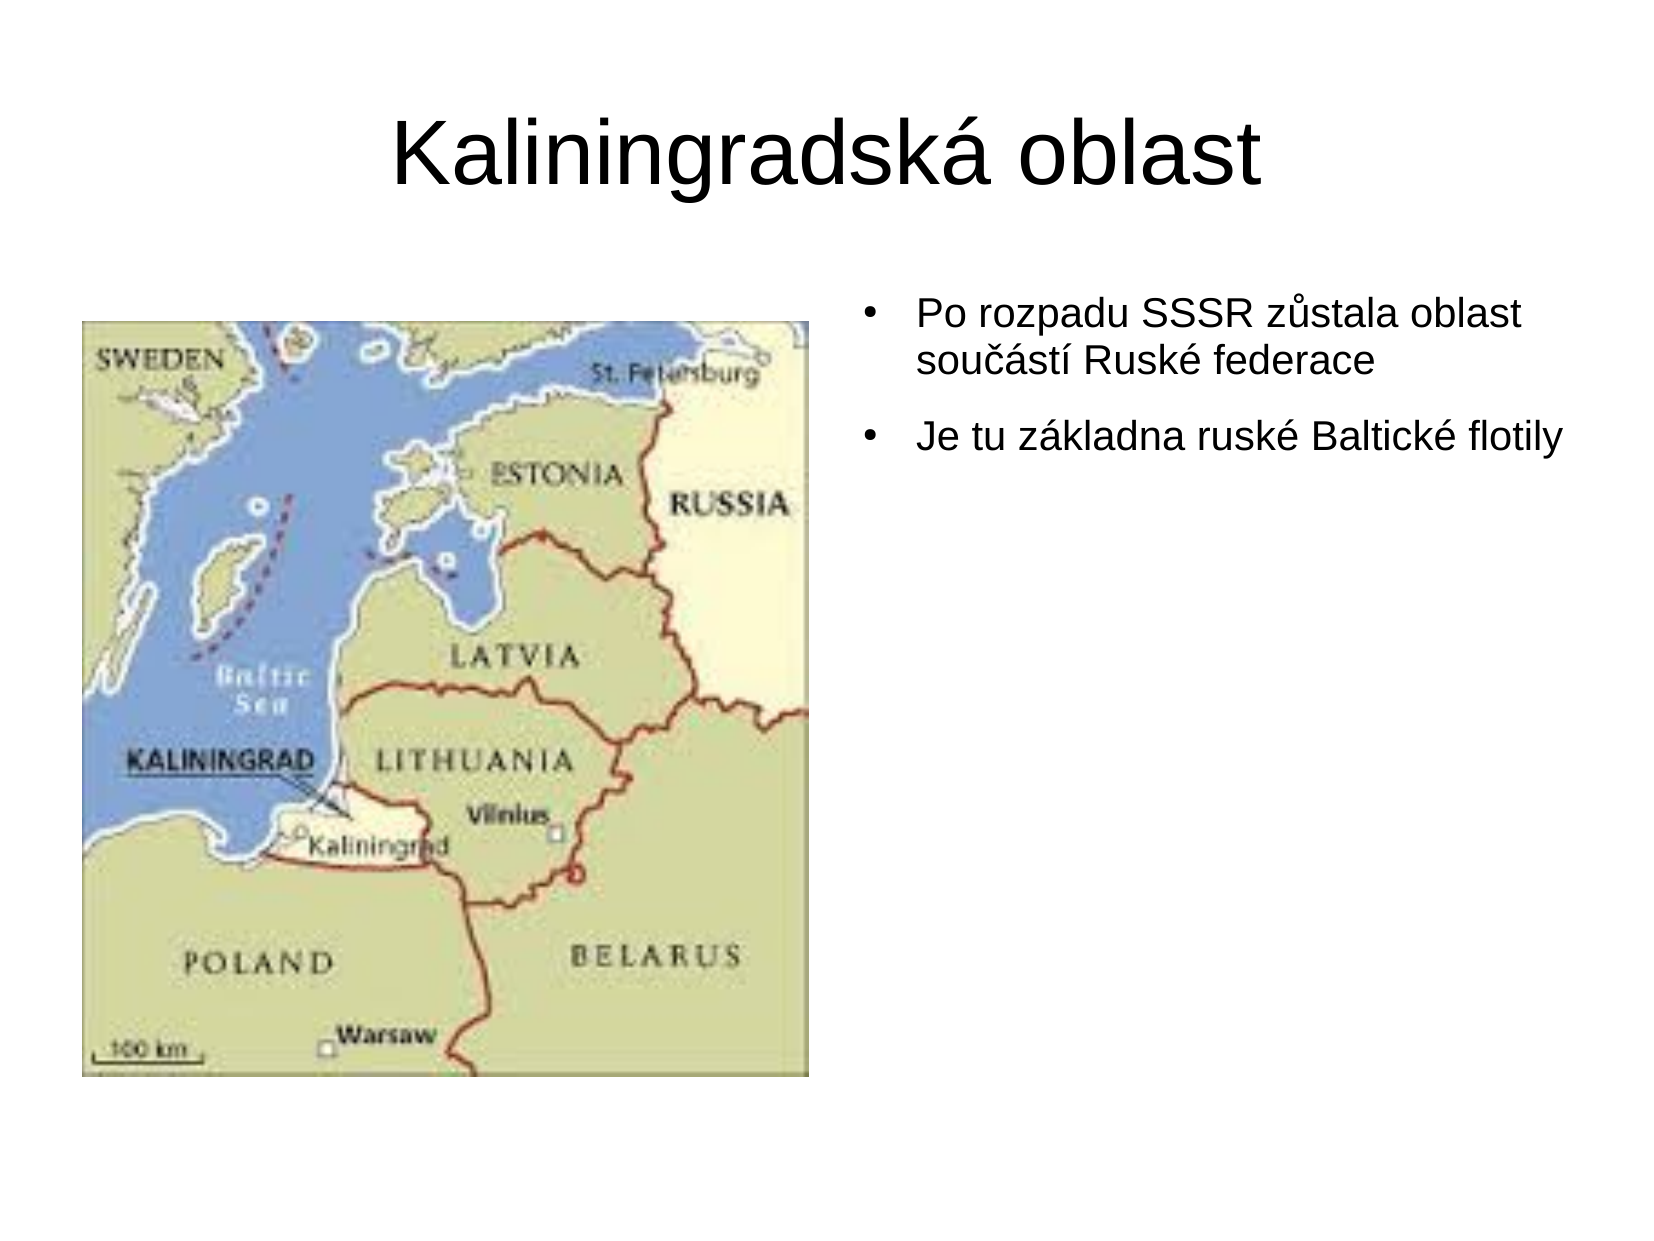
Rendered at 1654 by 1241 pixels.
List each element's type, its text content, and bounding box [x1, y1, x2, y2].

picture [82, 321, 809, 1077]
title Kaliningradská oblast [82, 49, 1571, 257]
list Po rozpadu SSSR zůstala oblast součástí Ruské federace Je tu základna ruské Baltické flotily [845, 290, 1572, 1109]
